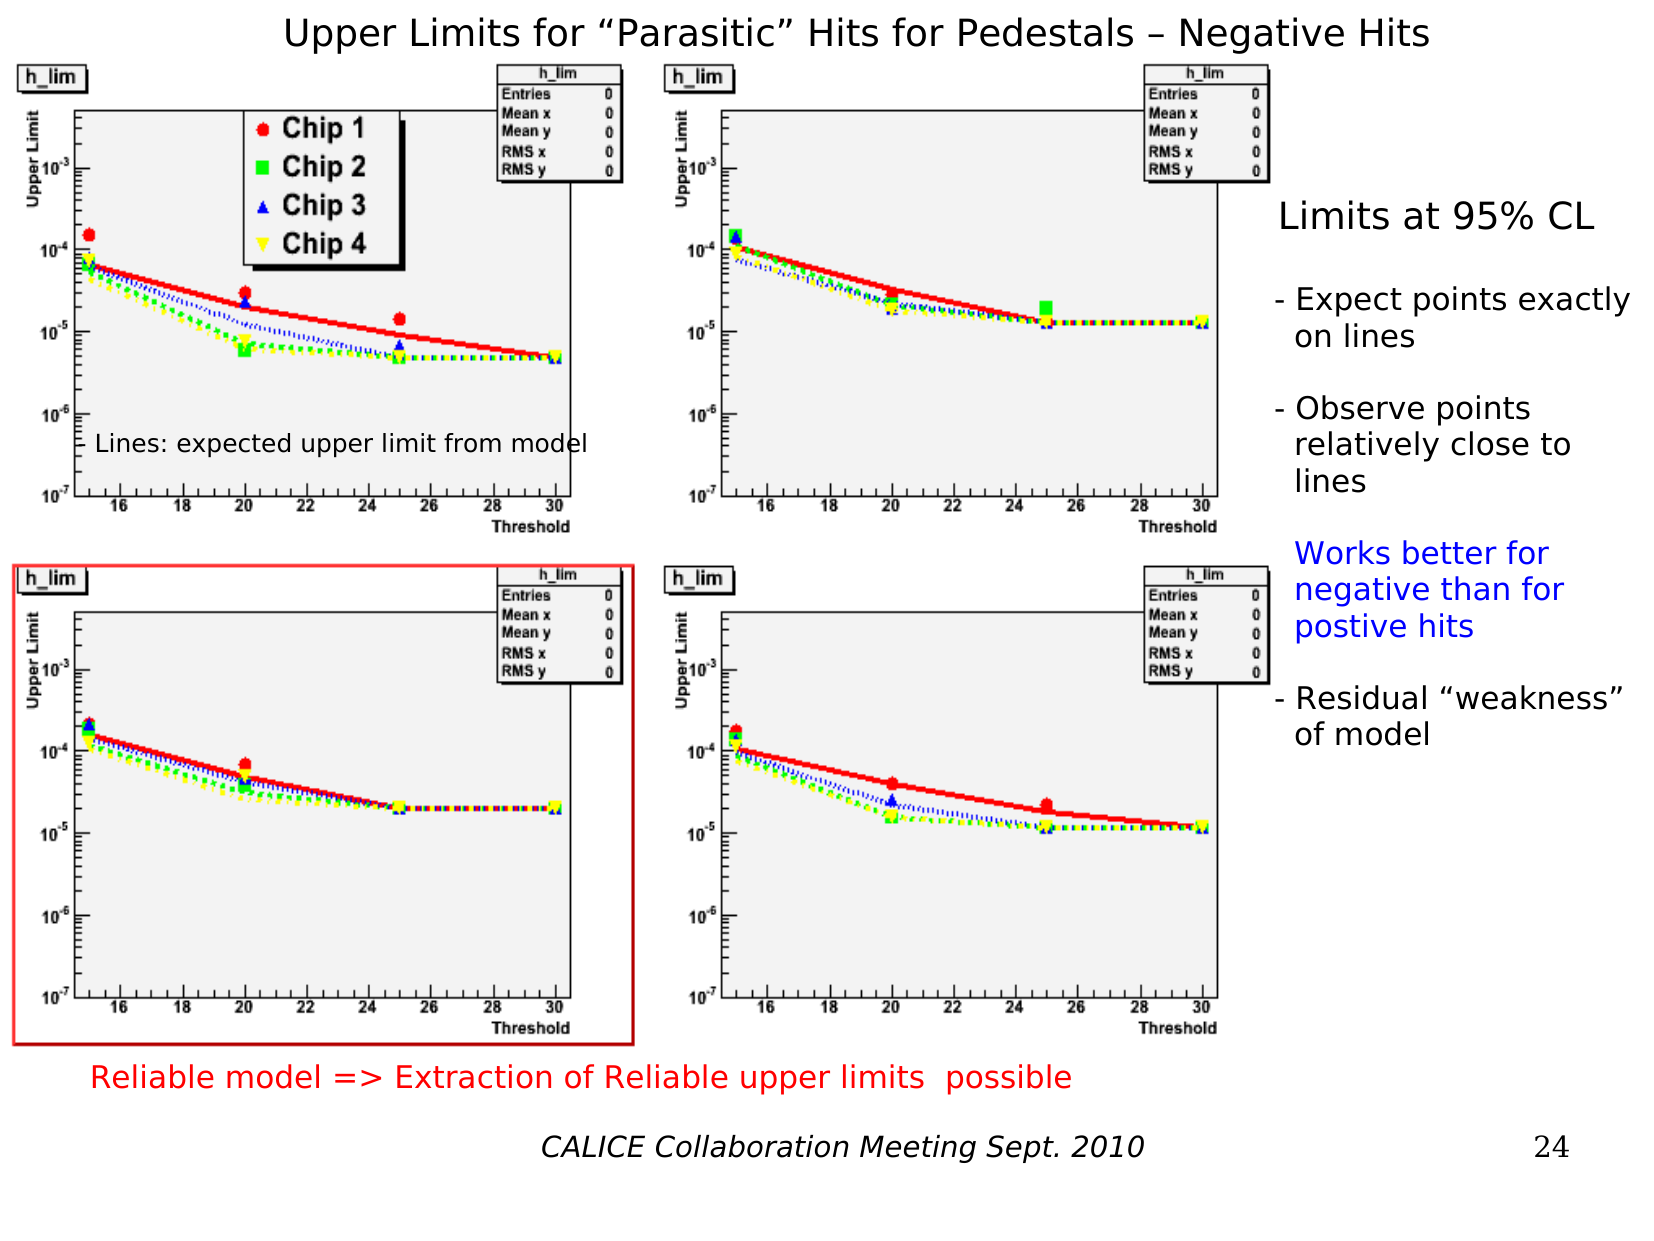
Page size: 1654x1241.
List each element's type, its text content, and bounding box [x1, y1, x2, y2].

text_box - Expect points exactly on lines - Observe points relatively close to lines Works better for negative than for postive hits - Residual “weakness” of model [1259, 230, 1647, 942]
text_box Reliable model => Extraction of Reliable upper limits possible [75, 1052, 1238, 1104]
picture [1, 54, 1295, 1057]
text_box Upper Limits for “Parasitic” Hits for Pedestals – Negative Hits [268, 4, 1447, 64]
text_box - Lines: expected upper limit from model [62, 422, 622, 496]
text_box Limits at 95% CL [1263, 187, 1610, 246]
